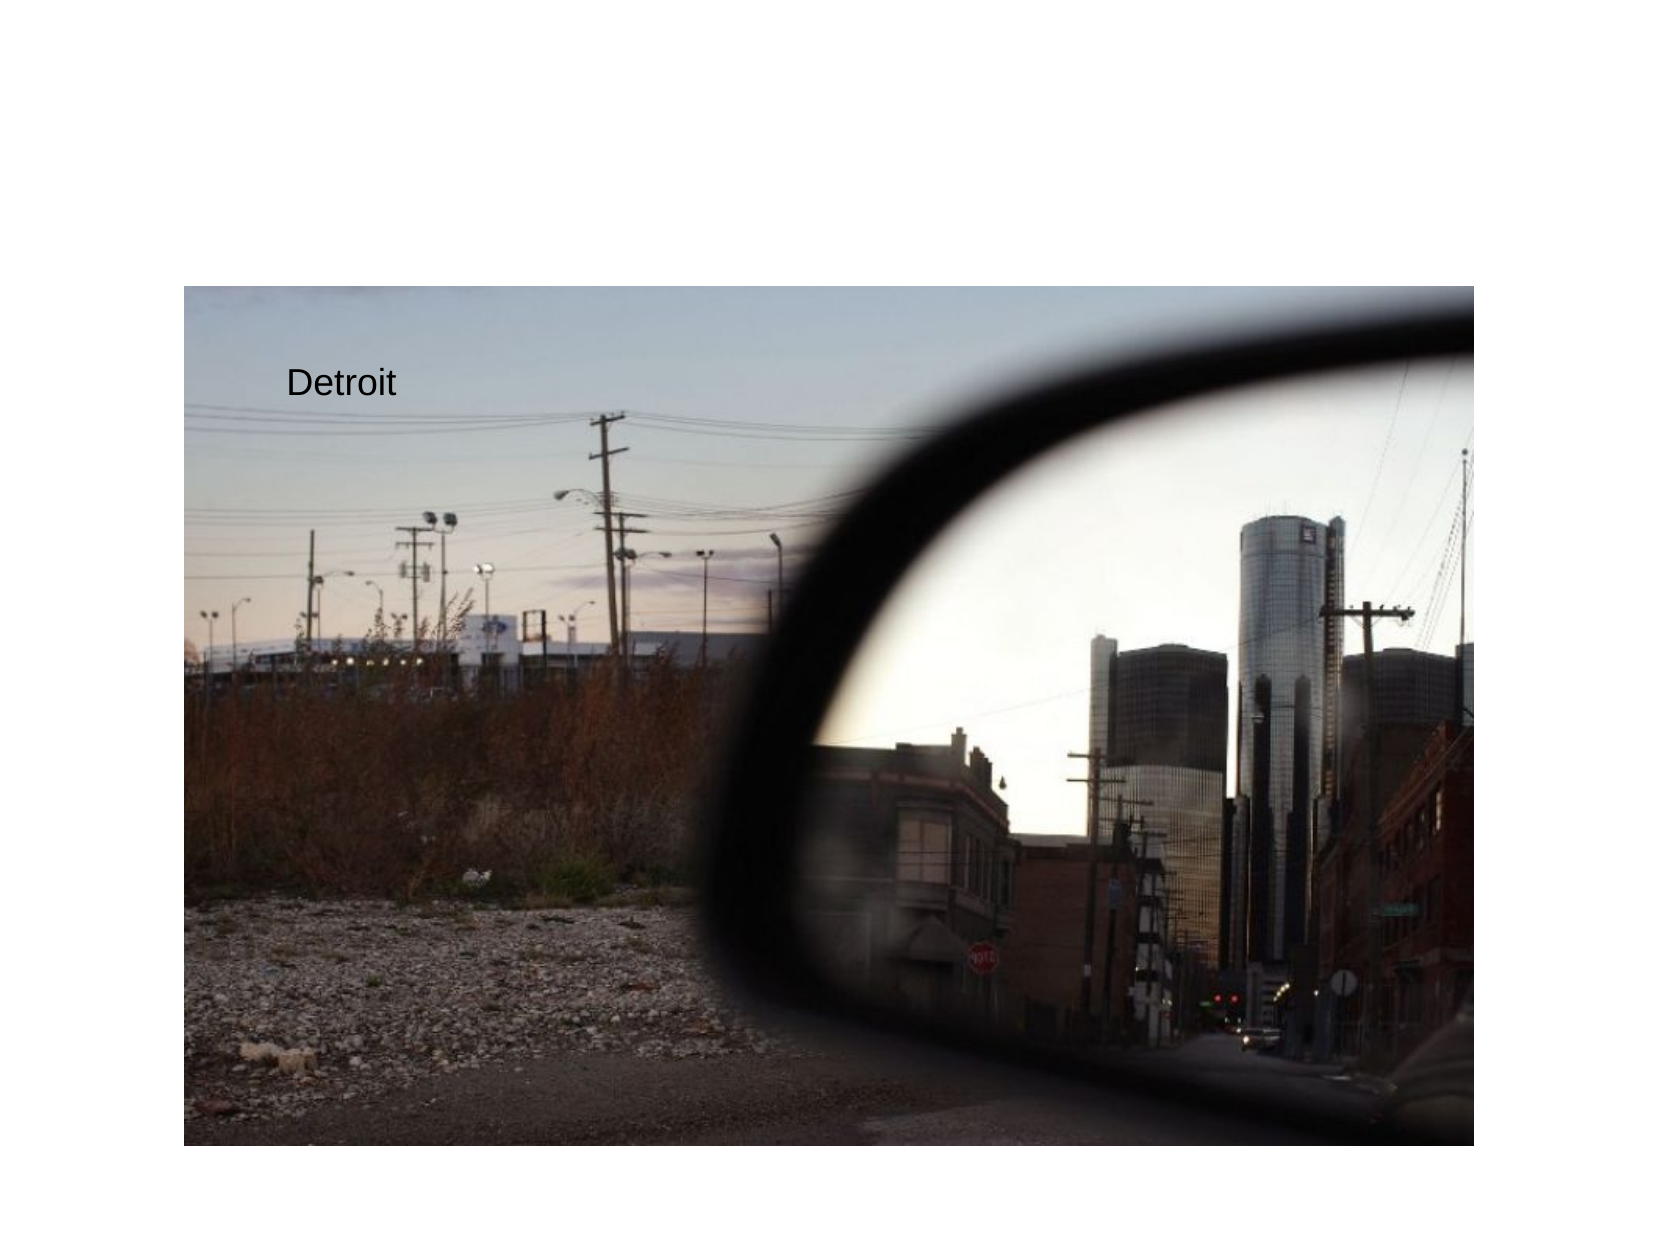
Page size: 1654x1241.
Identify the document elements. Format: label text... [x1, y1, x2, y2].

text_box Detroit [271, 354, 412, 412]
picture [184, 286, 1474, 1146]
